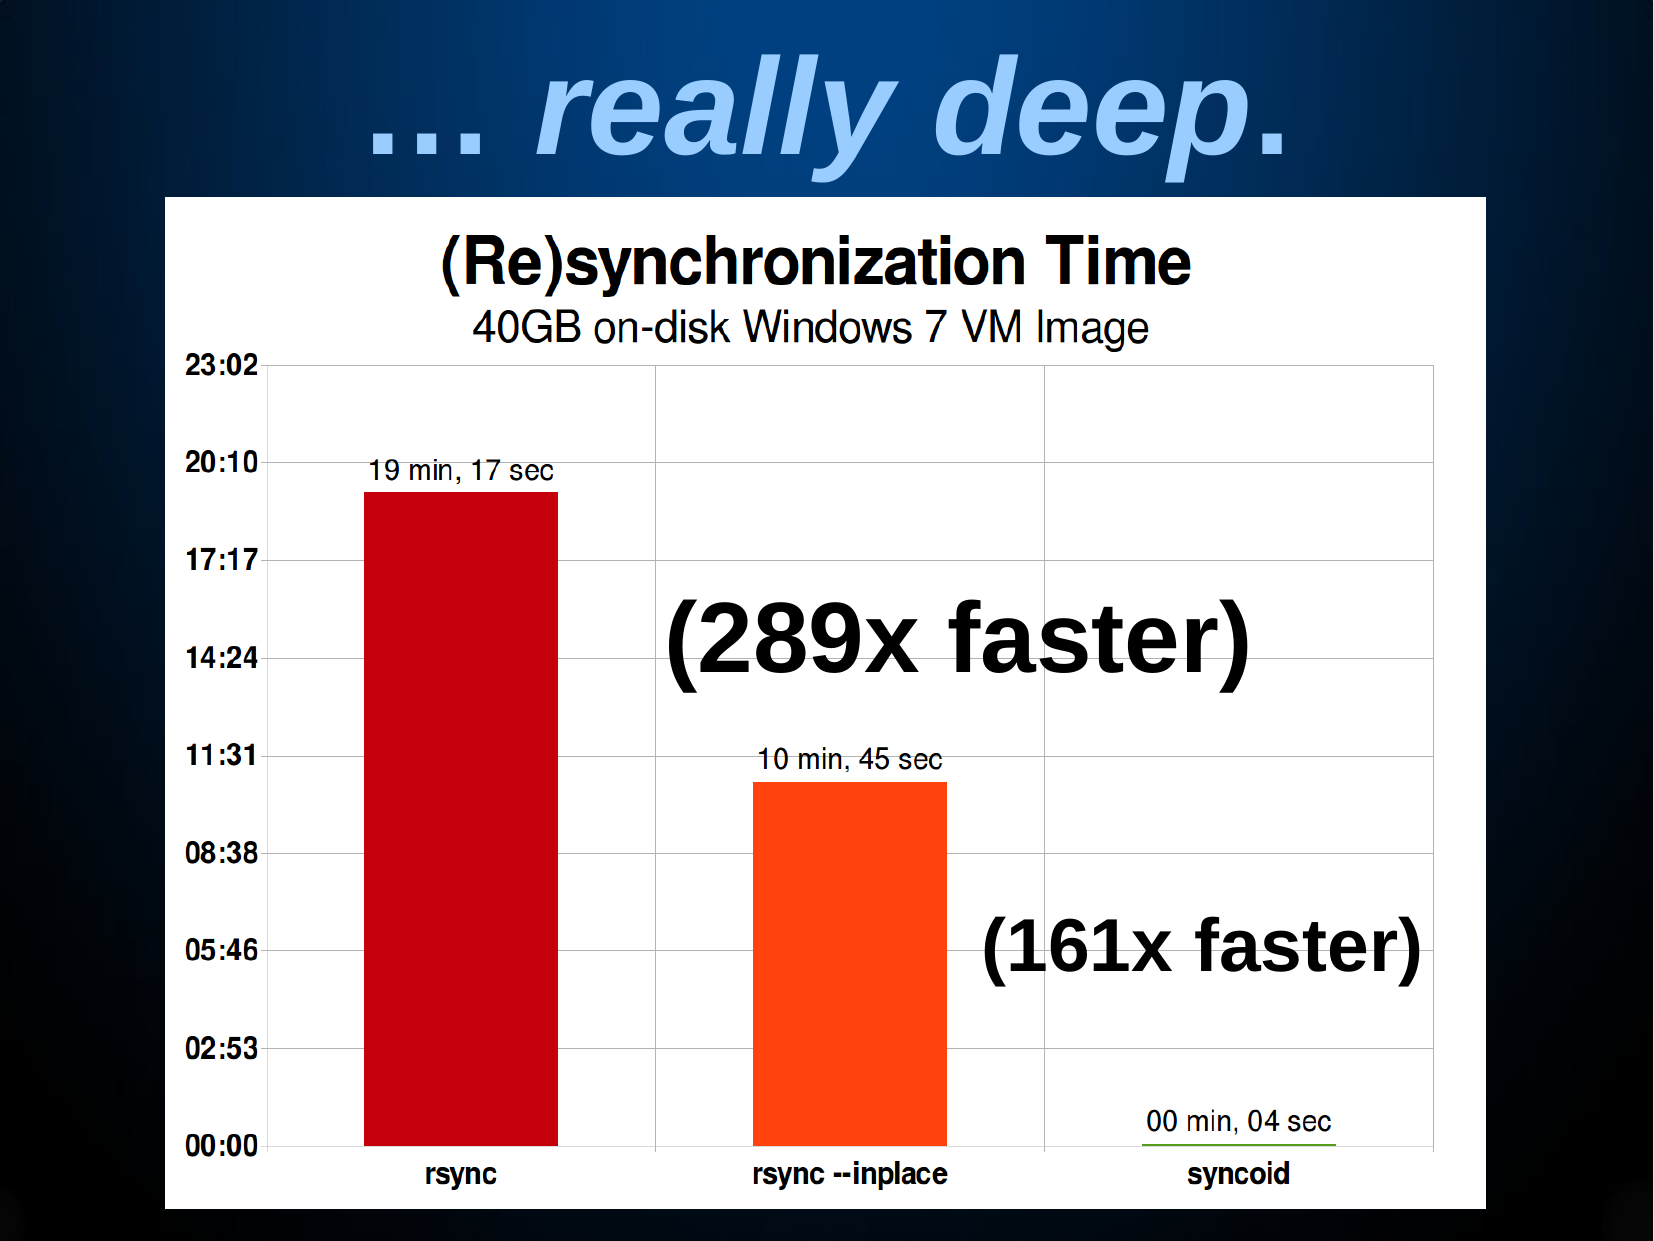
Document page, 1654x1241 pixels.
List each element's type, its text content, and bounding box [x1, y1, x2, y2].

title … really deep. [0, 2, 1651, 211]
title (289x faster) [555, 495, 1336, 781]
title (161x faster) [945, 750, 1441, 1141]
picture [0, 0, 1654, 1241]
